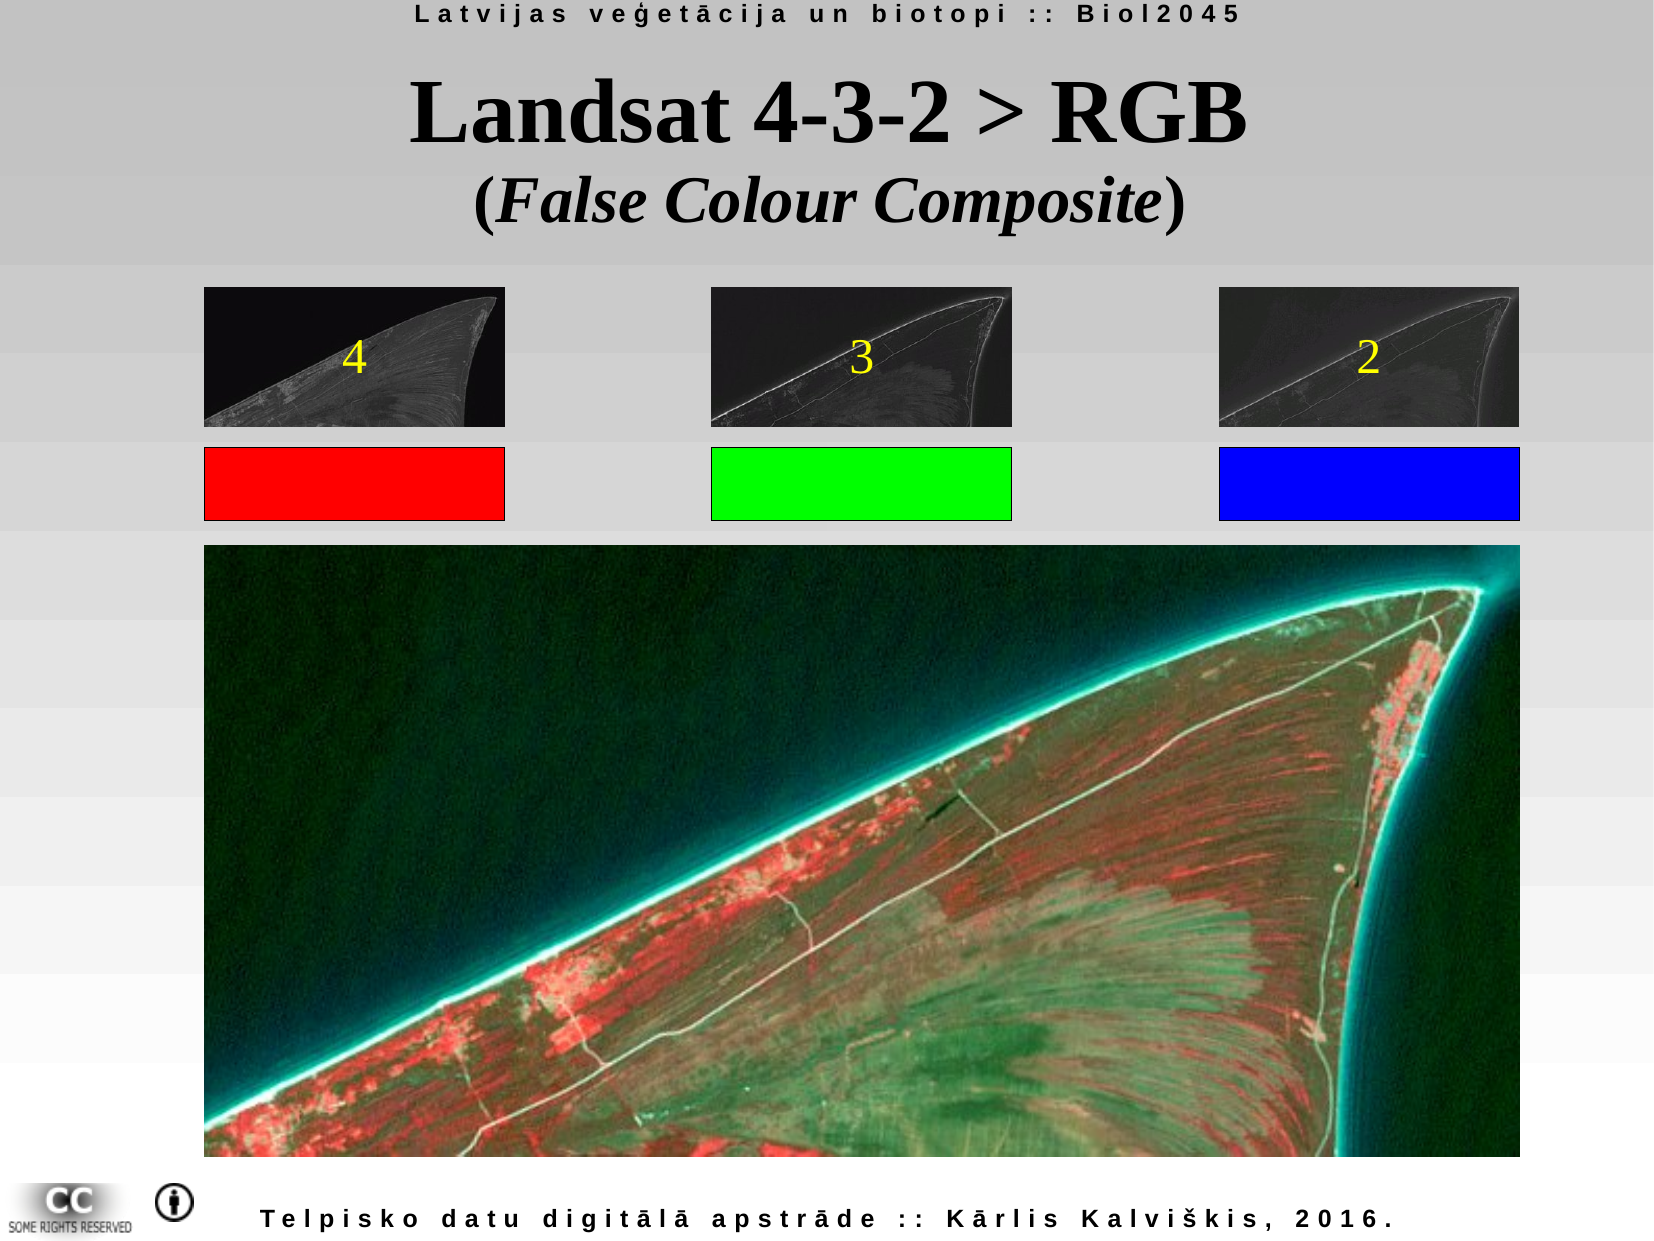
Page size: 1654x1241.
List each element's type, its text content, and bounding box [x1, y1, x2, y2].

text_box [711, 447, 1012, 521]
picture [0, 0, 1654, 1241]
text_box [204, 447, 505, 521]
title Landsat 4-3-2 > RGB (False Colour Composite) [34, 61, 1626, 296]
text_box [1219, 447, 1520, 521]
